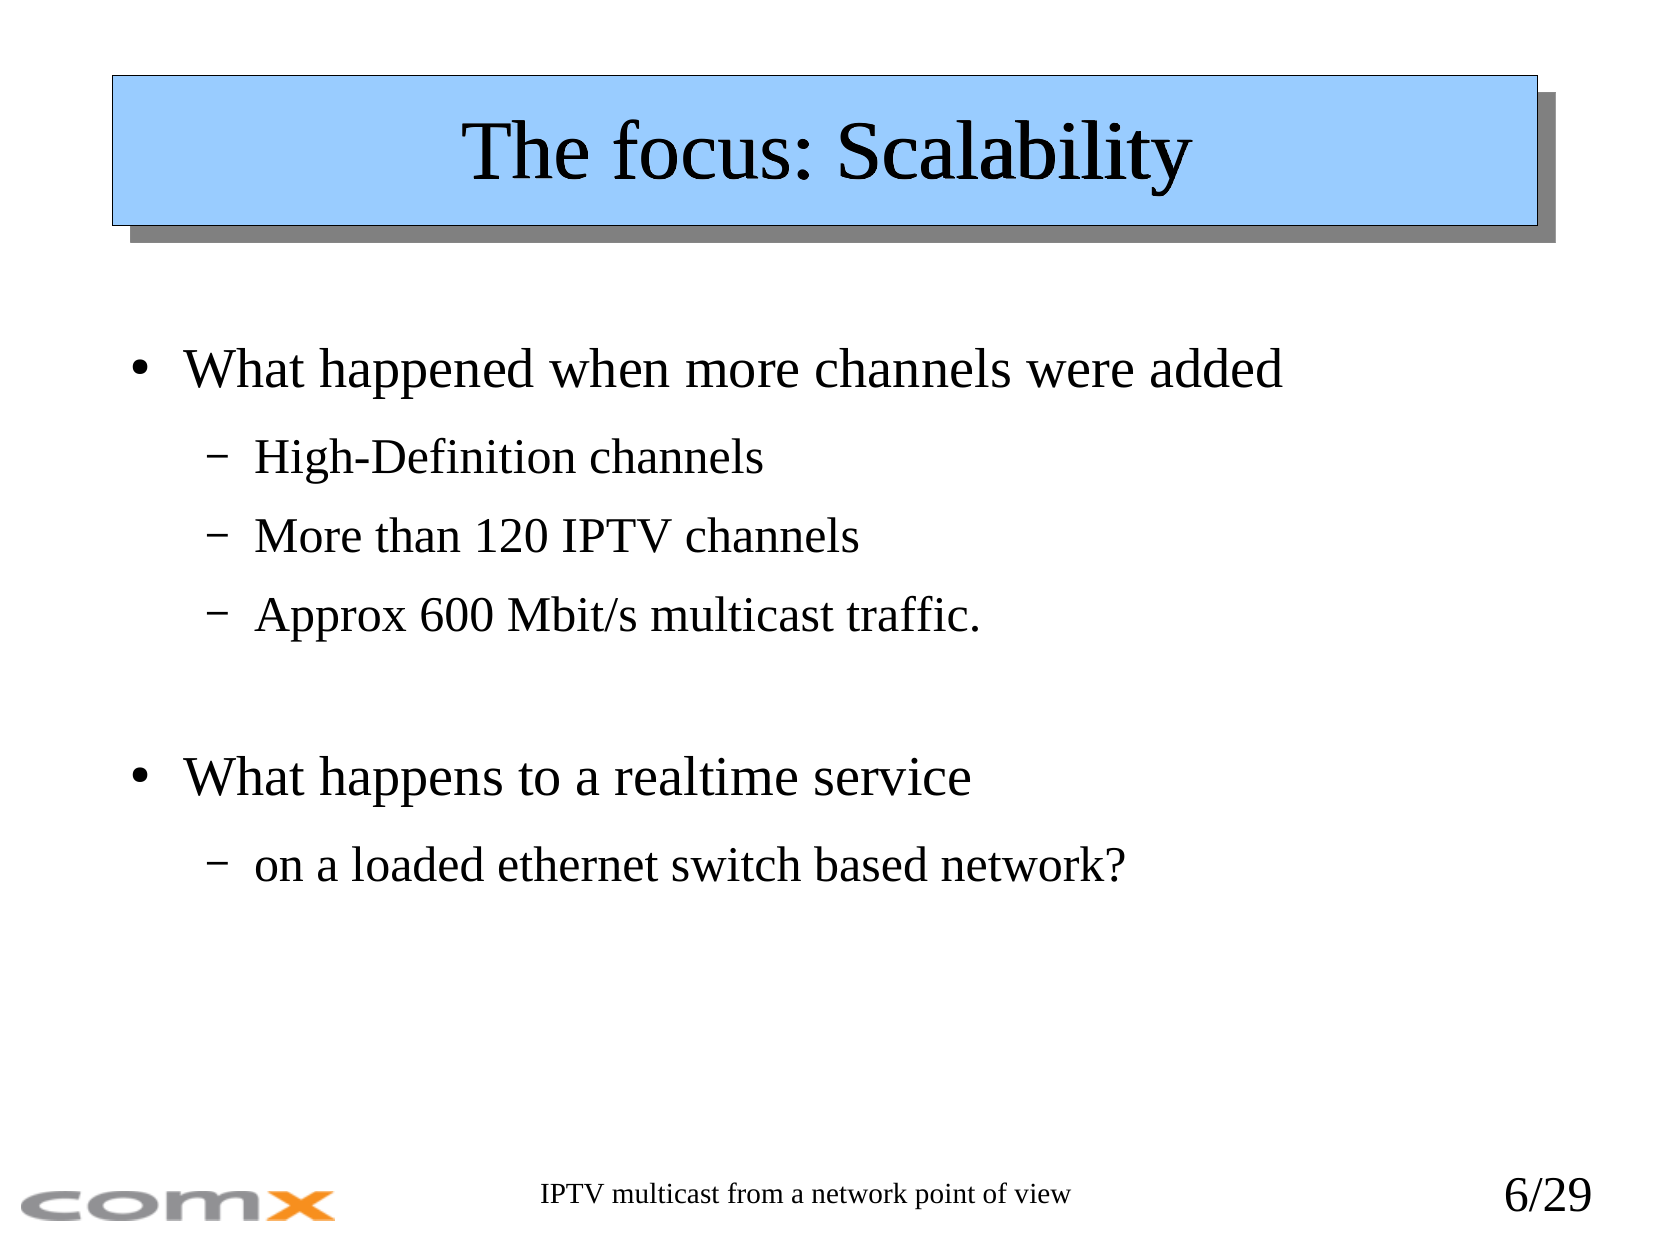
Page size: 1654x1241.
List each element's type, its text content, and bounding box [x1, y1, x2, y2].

title The focus: Scalability [116, 75, 1538, 226]
list What happened when more channels were added High-Definition channels More than 120 IPTV channels Approx 600 Mbit/s multicast traffic. What happens to a realtime service on a loaded ethernet switch based network? [112, 337, 1538, 1126]
picture [21, 1191, 335, 1221]
